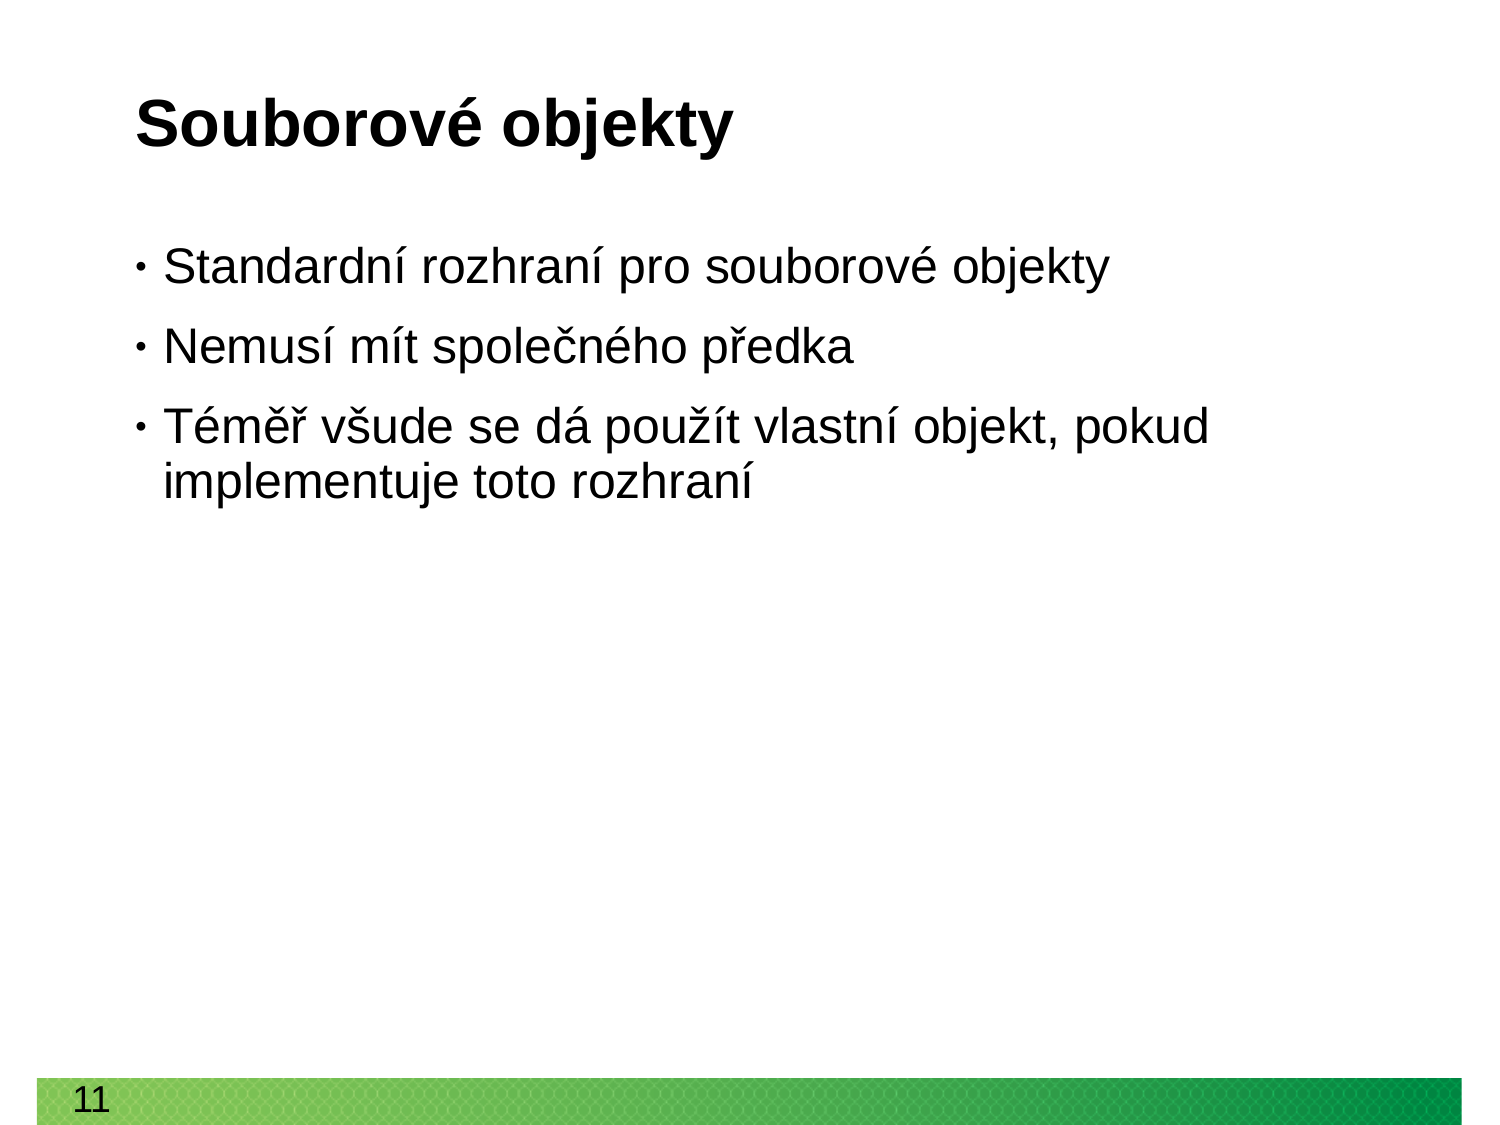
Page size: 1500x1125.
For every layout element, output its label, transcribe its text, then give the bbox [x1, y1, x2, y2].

list Standardní rozhraní pro souborové objekty Nemusí mít společného předka Téměř všude se dá použít vlastní objekt, pokud implementuje toto rozhraní [135, 238, 1372, 982]
title Souborové objekty [135, 41, 1372, 204]
picture [36, 1078, 1462, 1125]
